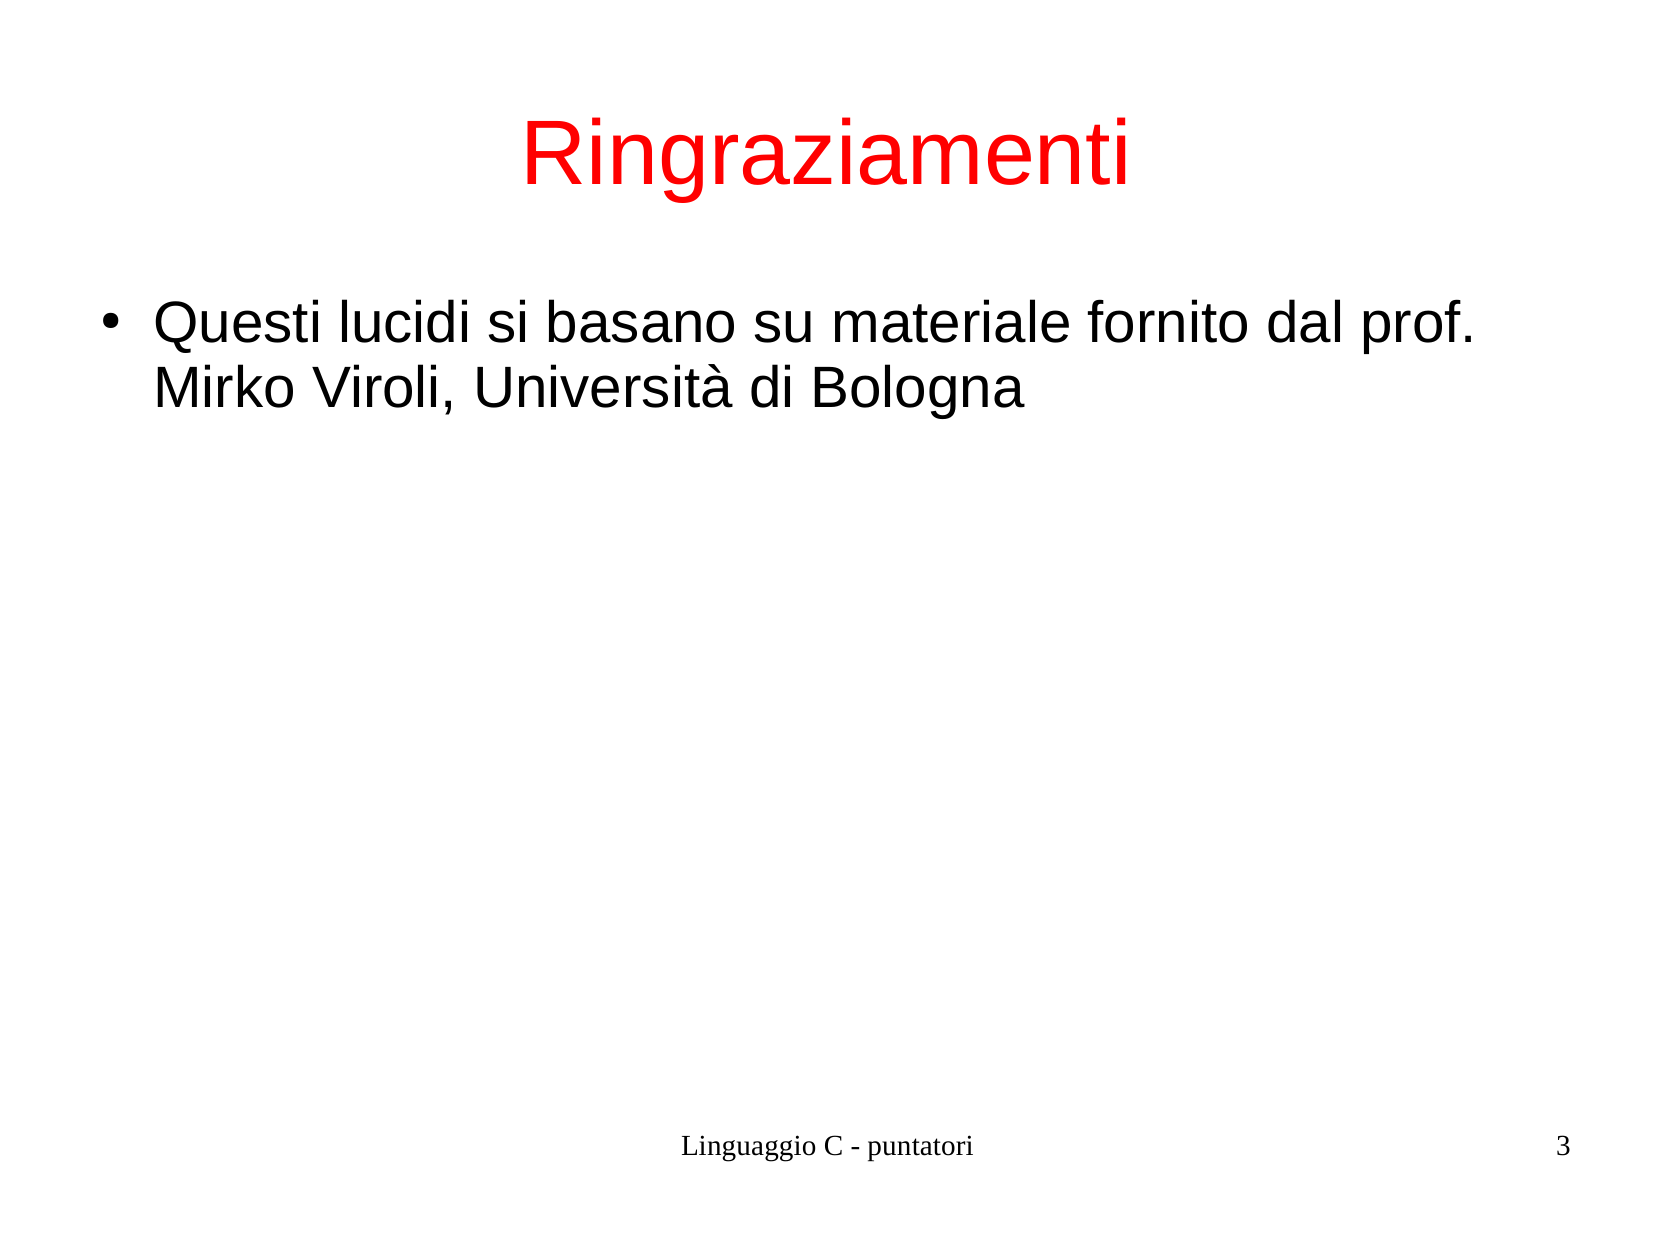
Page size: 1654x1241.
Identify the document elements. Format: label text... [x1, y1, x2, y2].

list Questi lucidi si basano su materiale fornito dal prof. Mirko Viroli, Università di Bologna [82, 290, 1571, 1109]
title Ringraziamenti [82, 49, 1571, 257]
